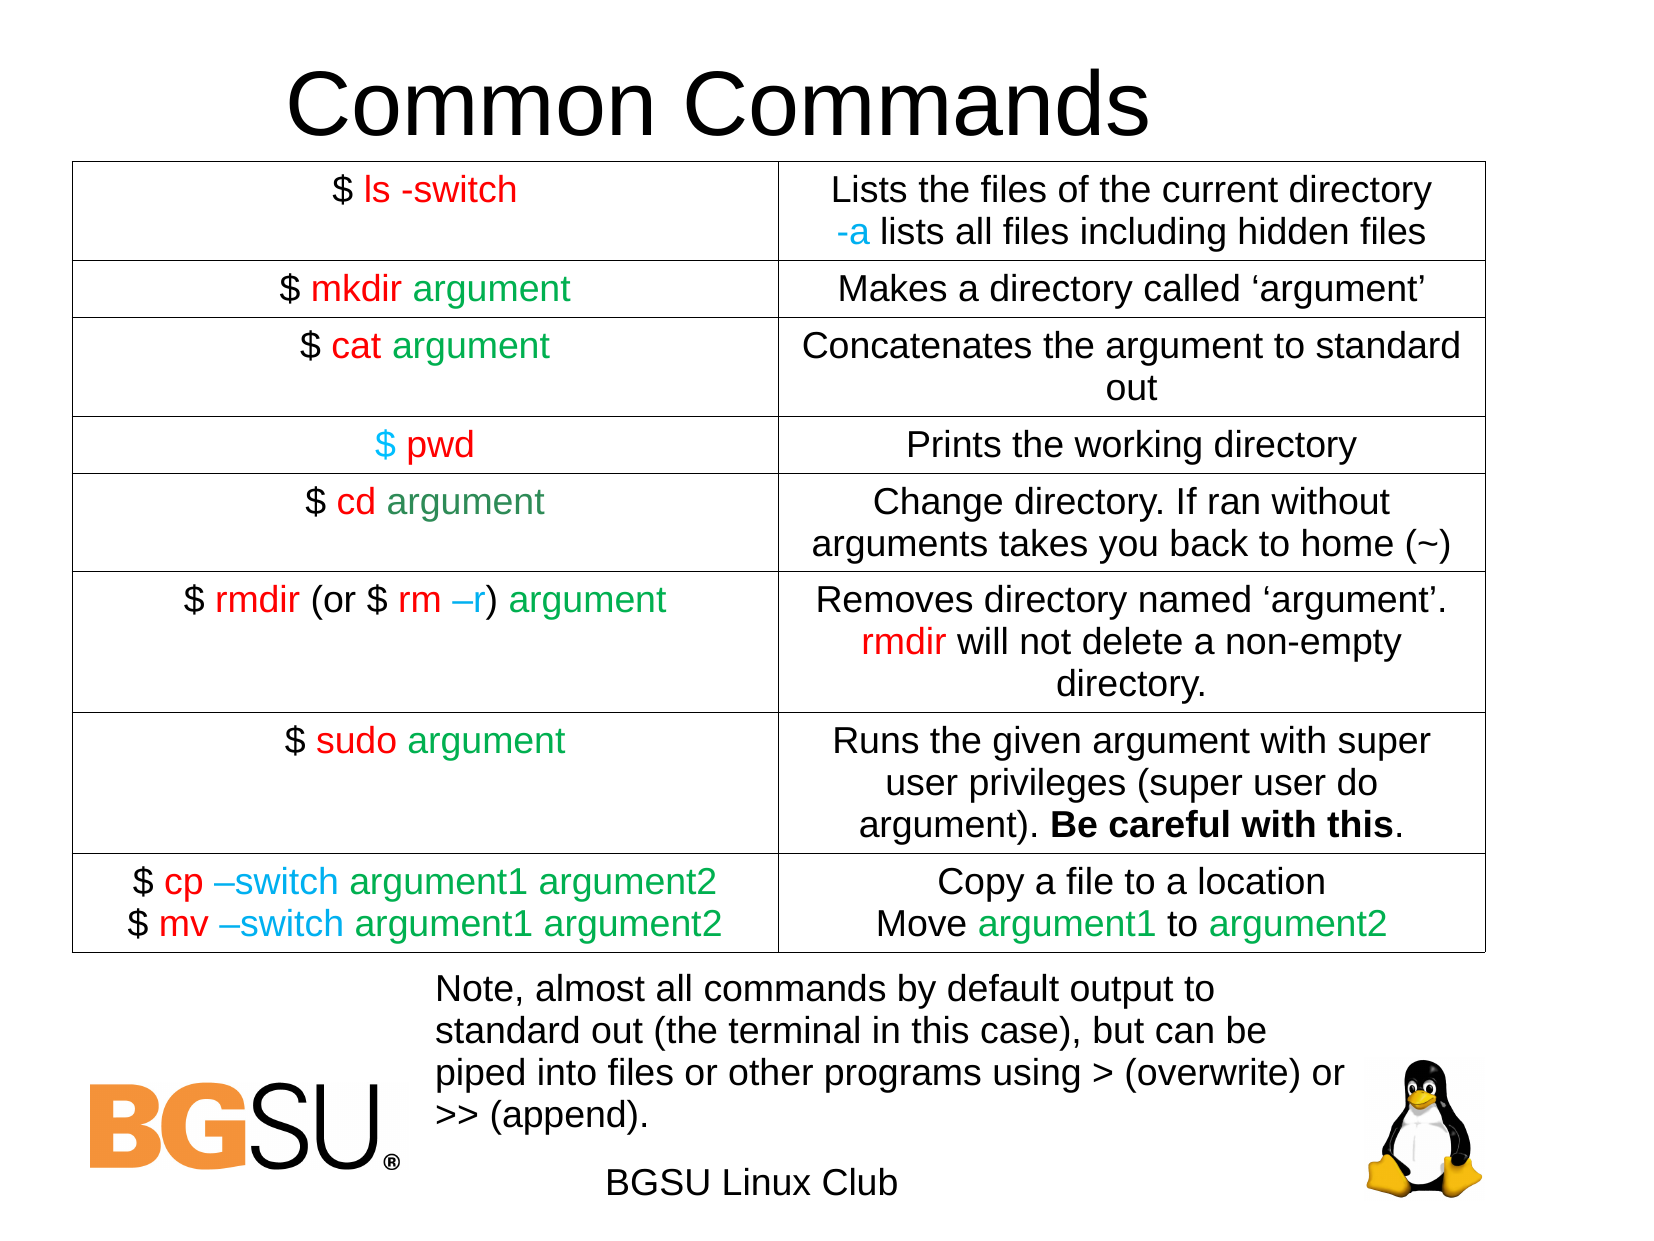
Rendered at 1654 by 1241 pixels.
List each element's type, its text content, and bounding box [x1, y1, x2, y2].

text_box BGSU Linux Club [590, 1155, 1115, 1241]
table_header $ ls -switch [73, 162, 778, 260]
table_cell Makes a directory called ‘argument’ [779, 261, 1485, 317]
table_cell $ cd argument [73, 474, 778, 571]
table_cell $ sudo argument [73, 713, 778, 853]
picture [1364, 1057, 1485, 1201]
table_cell Concatenates the argument to standard out [779, 318, 1485, 416]
table_cell Copy a file to a location Move argument1 to argument2 [779, 854, 1485, 952]
table_cell $ cat argument [73, 318, 778, 416]
table_cell Removes directory named ‘argument’. rmdir will not delete a non-empty directory. [779, 572, 1485, 712]
table_cell Change directory. If ran without arguments takes you back to home (~) [779, 474, 1485, 571]
title Common Commands [12, 0, 1425, 208]
picture [90, 1082, 409, 1170]
table_cell Runs the given argument with super user privileges (super user do argument). Be careful with this. [779, 713, 1485, 853]
table_cell $ pwd [73, 417, 778, 473]
table_cell $ cp –switch argument1 argument2 $ mv –switch argument1 argument2 [73, 854, 778, 952]
table_cell $ rmdir (or $ rm –r) argument [73, 572, 778, 712]
table_header Lists the files of the current directory -a lists all files including hidden files [779, 162, 1485, 260]
table_cell Prints the working directory [779, 417, 1485, 473]
text_box Note, almost all commands by default output to standard out (the terminal in this case), but can be piped into files or other programs using > (overwrite) or >> (append). [420, 959, 1379, 1155]
table_cell $ mkdir argument [73, 261, 778, 317]
